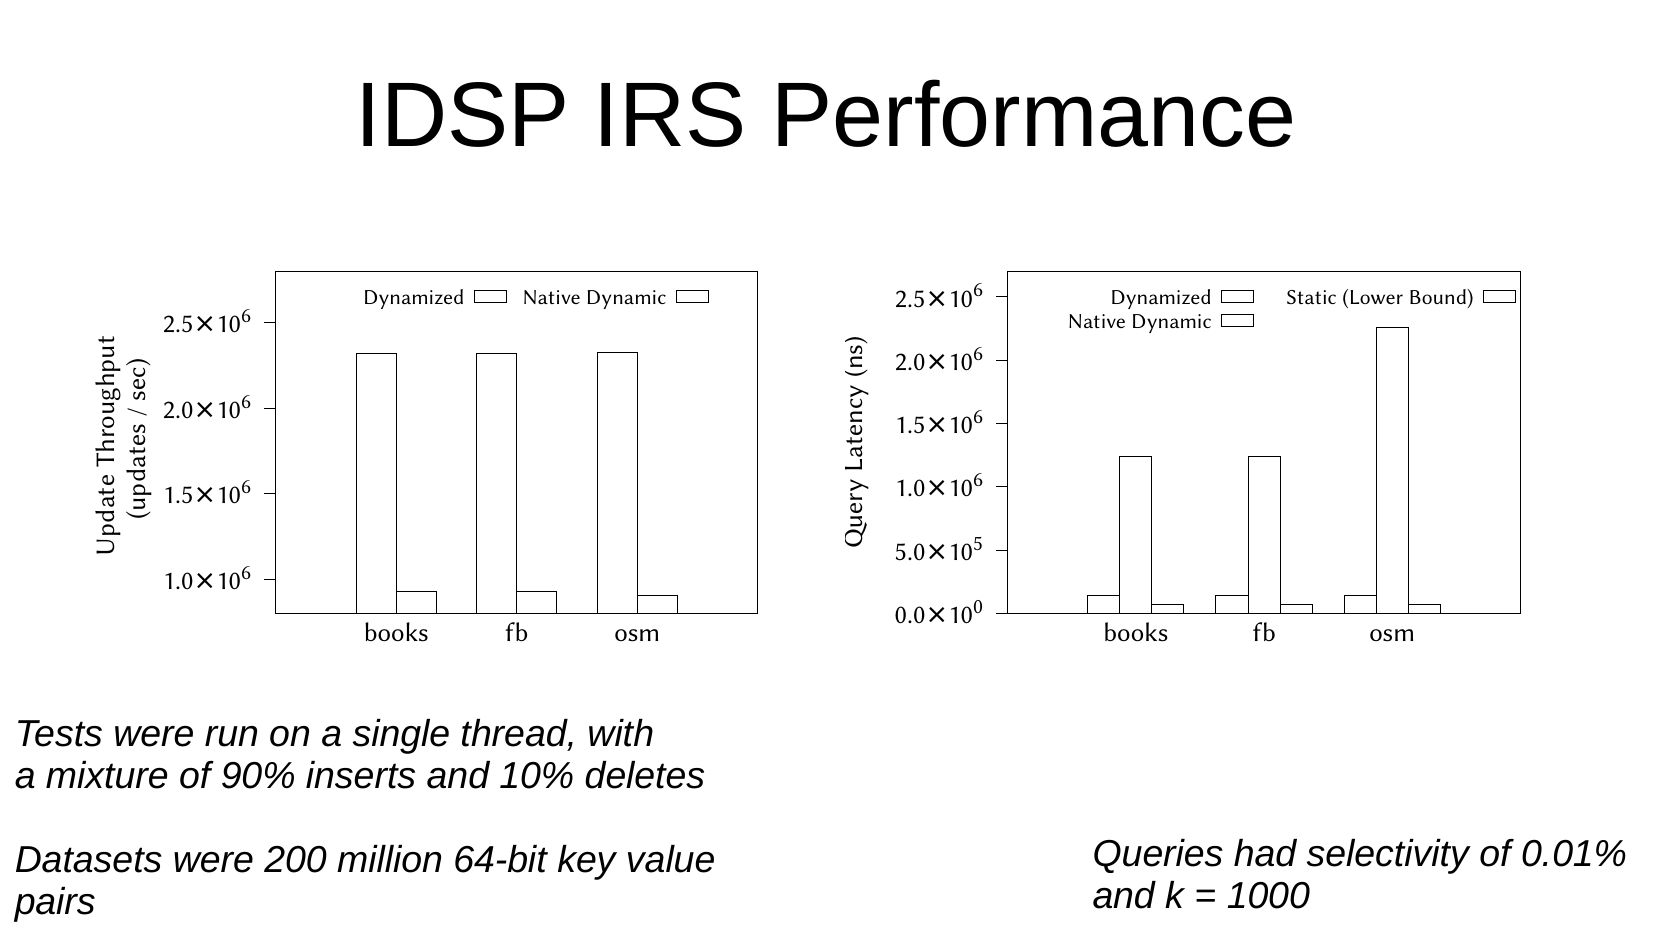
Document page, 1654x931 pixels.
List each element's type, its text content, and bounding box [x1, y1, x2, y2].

text_box Tests were run on a single thread, with a mixture of 90% inserts and 10% deletes Datasets were 200 million 64-bit key value pairs [0, 705, 733, 931]
picture [82, 239, 809, 676]
text_box Queries had selectivity of 0.01% and k = 1000 [1077, 825, 1654, 924]
picture [845, 239, 1572, 676]
title IDSP IRS Performance [82, 37, 1571, 193]
